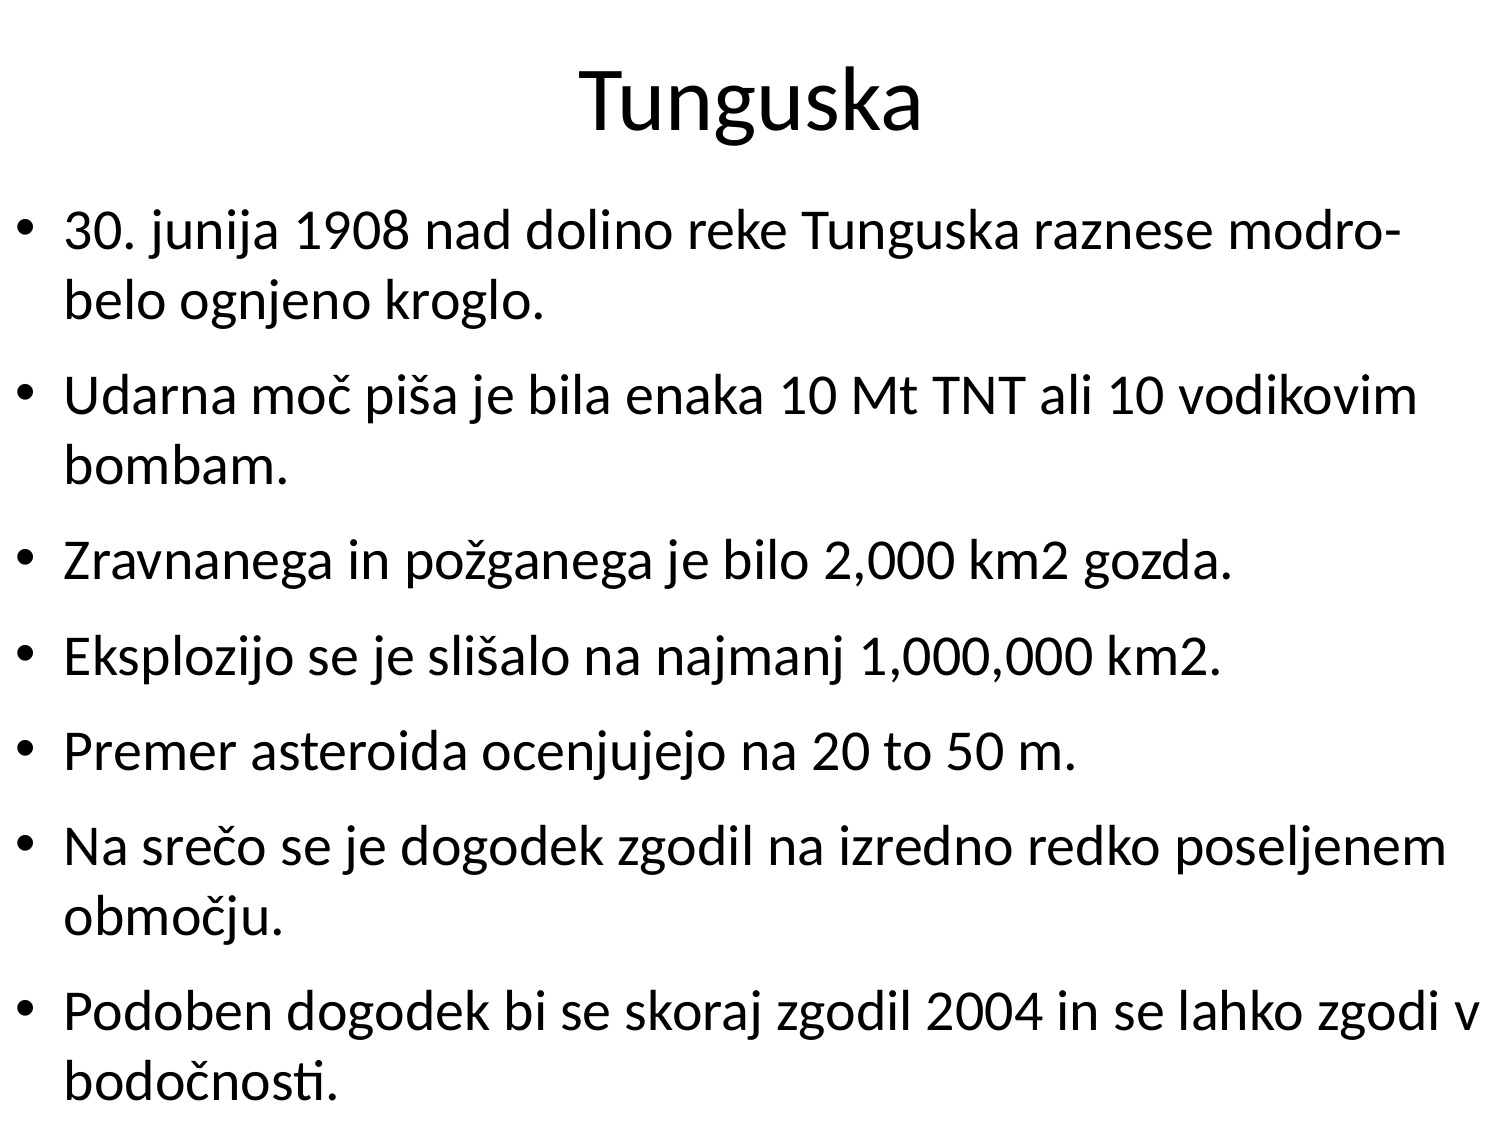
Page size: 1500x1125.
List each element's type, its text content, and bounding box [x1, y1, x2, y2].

list 30. junija 1908 nad dolino reke Tunguska raznese modro-belo ognjeno kroglo. Udarna moč piša je bila enaka 10 Mt TNT ali 10 vodikovim bombam. Zravnanega in požganega je bilo 2,000 km2 gozda. Eksplozijo se je slišalo na najmanj 1,000,000 km2. Premer asteroida ocenjujejo na 20 to 50 m. Na srečo se je dogodek zgodil na izredno redko poseljenem območju. Podoben dogodek bi se skoraj zgodil 2004 in se lahko zgodi v bodočnosti. [0, 184, 1500, 1125]
title Tunguska [76, 0, 1427, 184]
